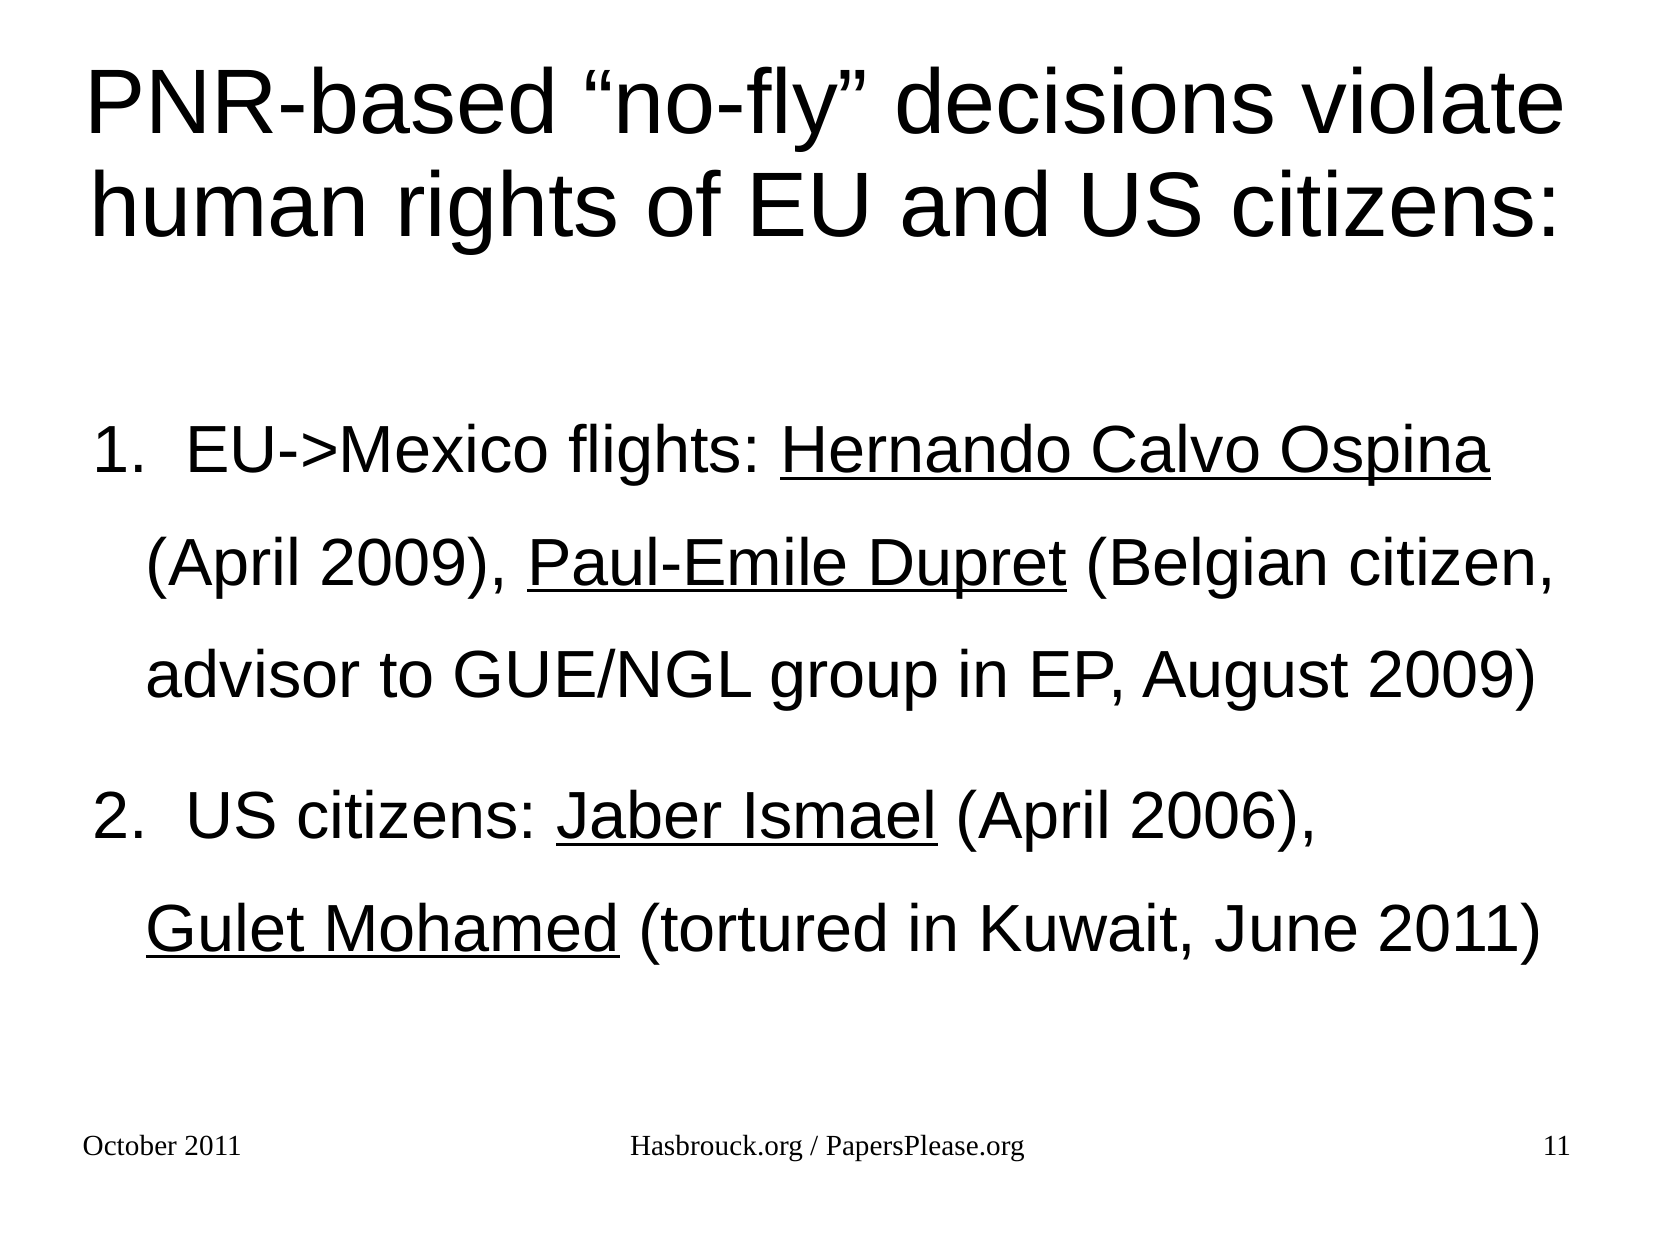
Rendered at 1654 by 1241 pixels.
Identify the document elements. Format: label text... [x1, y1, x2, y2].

title PNR-based “no-fly” decisions violate human rights of EU and US citizens: [82, 49, 1571, 257]
list EU->Mexico flights: Hernando Calvo Ospina (April 2009), Paul-Emile Dupret (Belgian citizen, advisor to GUE/NGL group in EP, August 2009) US citizens: Jaber Ismael (April 2006), Gulet Mohamed (tortured in Kuwait, June 2011) [75, 375, 1564, 1010]
